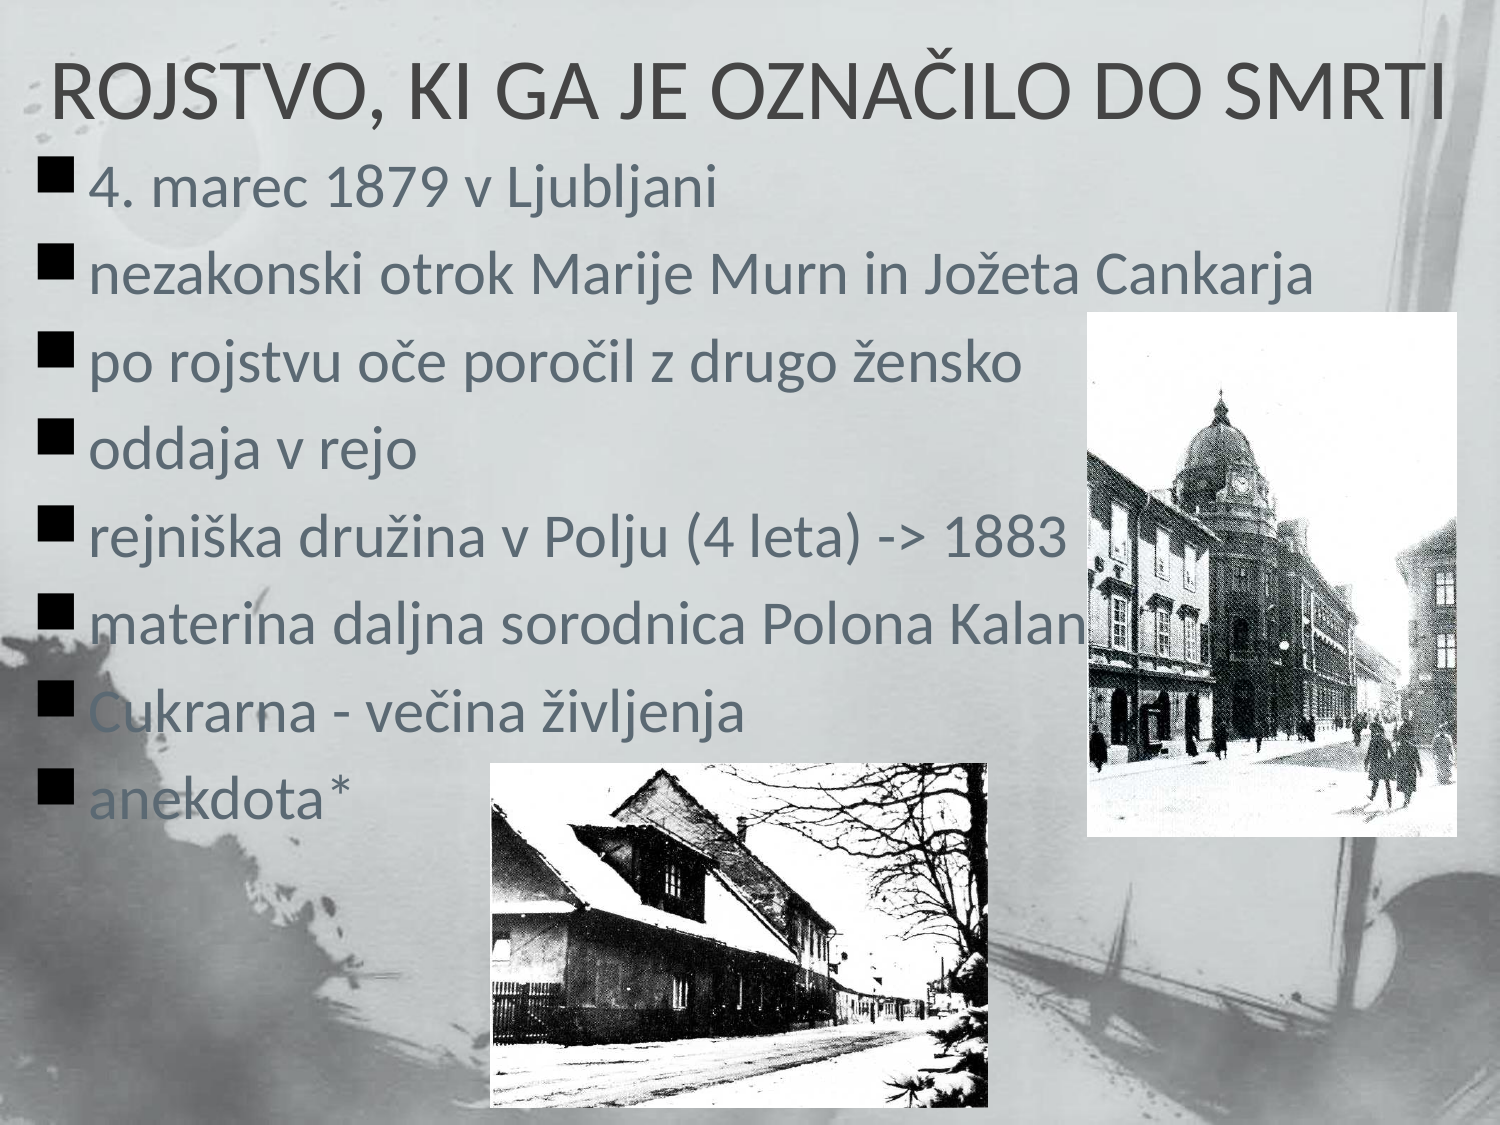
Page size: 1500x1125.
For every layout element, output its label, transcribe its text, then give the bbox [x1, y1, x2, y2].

list 4. marec 1879 v Ljubljani nezakonski otrok Marije Murn in Jožeta Cankarja po rojstvu oče poročil z drugo žensko oddaja v rejo rejniška družina v Polju (4 leta) -> 1883 materina daljna sorodnica Polona Kalan Cukrarna - večina življenja anekdota* [17, 137, 1483, 1118]
picture [0, 0, 1500, 1125]
title ROJSTVO, KI GA JE OZNAČILO DO SMRTI [17, 19, 1483, 137]
